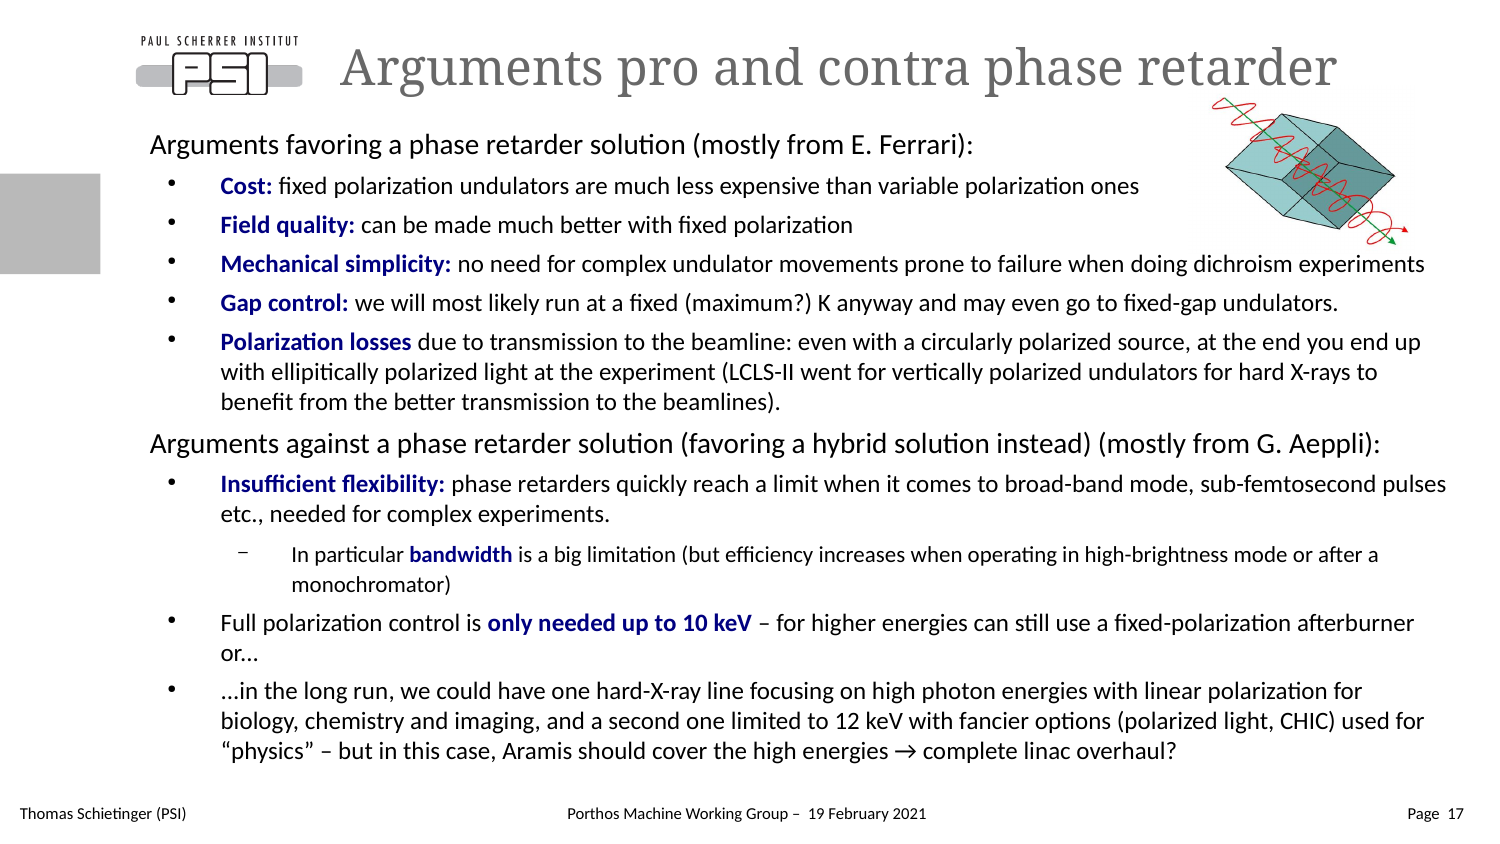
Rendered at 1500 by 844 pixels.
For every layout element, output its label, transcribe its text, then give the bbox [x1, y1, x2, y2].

picture [1188, 98, 1415, 125]
list Arguments favoring a phase retarder solution (mostly from E. Ferrari): Cost: fixed polarization undulators are much less expensive than variable polarization ones Field quality: can be made much better with fixed polarization Mechanical simplicity: no need for complex undulator movements prone to failure when doing dichroism experiments Gap control: we will most likely run at a fixed (maximum?) K anyway and may even go to fixed-gap undulators. Polarization losses due to transmission to the beamline: even with a circularly polarized source, at the end you end up with ellipitically polarized light at the experiment (LCLS-II went for vertically polarized undulators for hard X-rays to benefit from the better transmission to the beamlines). Arguments against a phase retarder solution (favoring a hybrid solution instead) (mostly from G. Aeppli): Insufficient flexibility: phase retarders quickly reach a limit when it comes to broad-band mode, sub-femtosecond pulses etc., needed for complex experiments. In particular bandwidth is a big limitation (but efficiency increases when operating in high-brightness mode or after a monochromator) Full polarization control is only needed up to 10 keV – for higher energies can still use a fixed-polarization afterburner or... ...in the long run, we could have one hard-X-ray line focusing on high photon energies with linear polarization for biology, chemistry and imaging, and a second one limited to 12 keV with fancier options (polarized light, CHIC) used for “physics” – but in this case, Aramis should cover the high energies → complete linac overhaul? [149, 125, 1450, 779]
title Arguments pro and contra phase retarder [340, 35, 1442, 98]
